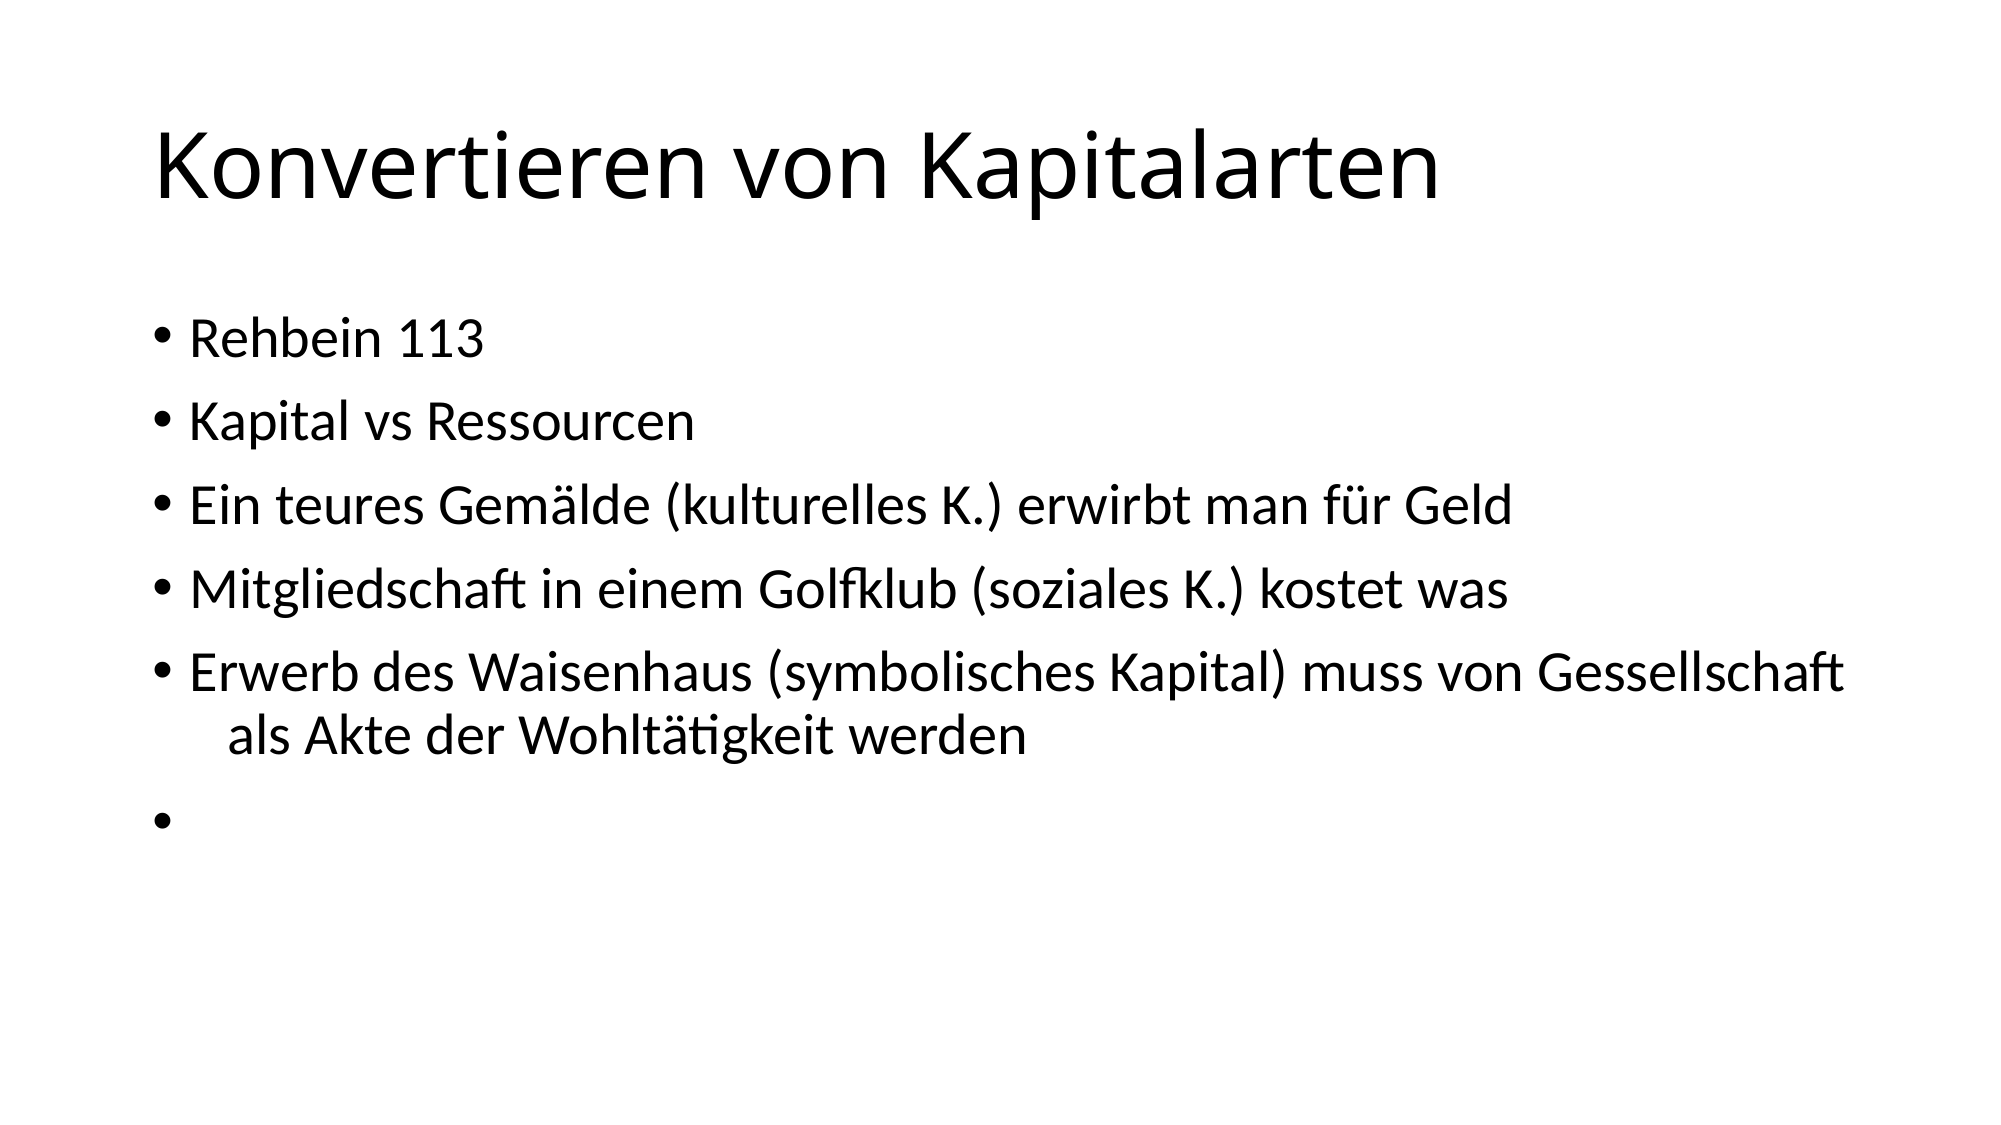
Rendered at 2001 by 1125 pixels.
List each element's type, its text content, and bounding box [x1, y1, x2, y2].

list Rehbein 113 Kapital vs Ressourcen Ein teures Gemälde (kulturelles K.) erwirbt man für Geld Mitgliedschaft in einem Golfklub (soziales K.) kostet was Erwerb des Waisenhaus (symbolisches Kapital) muss von Gessellschaft als Akte der Wohltätigkeit werden [137, 299, 1863, 1014]
title Konvertieren von Kapitalarten [137, 59, 1863, 278]
